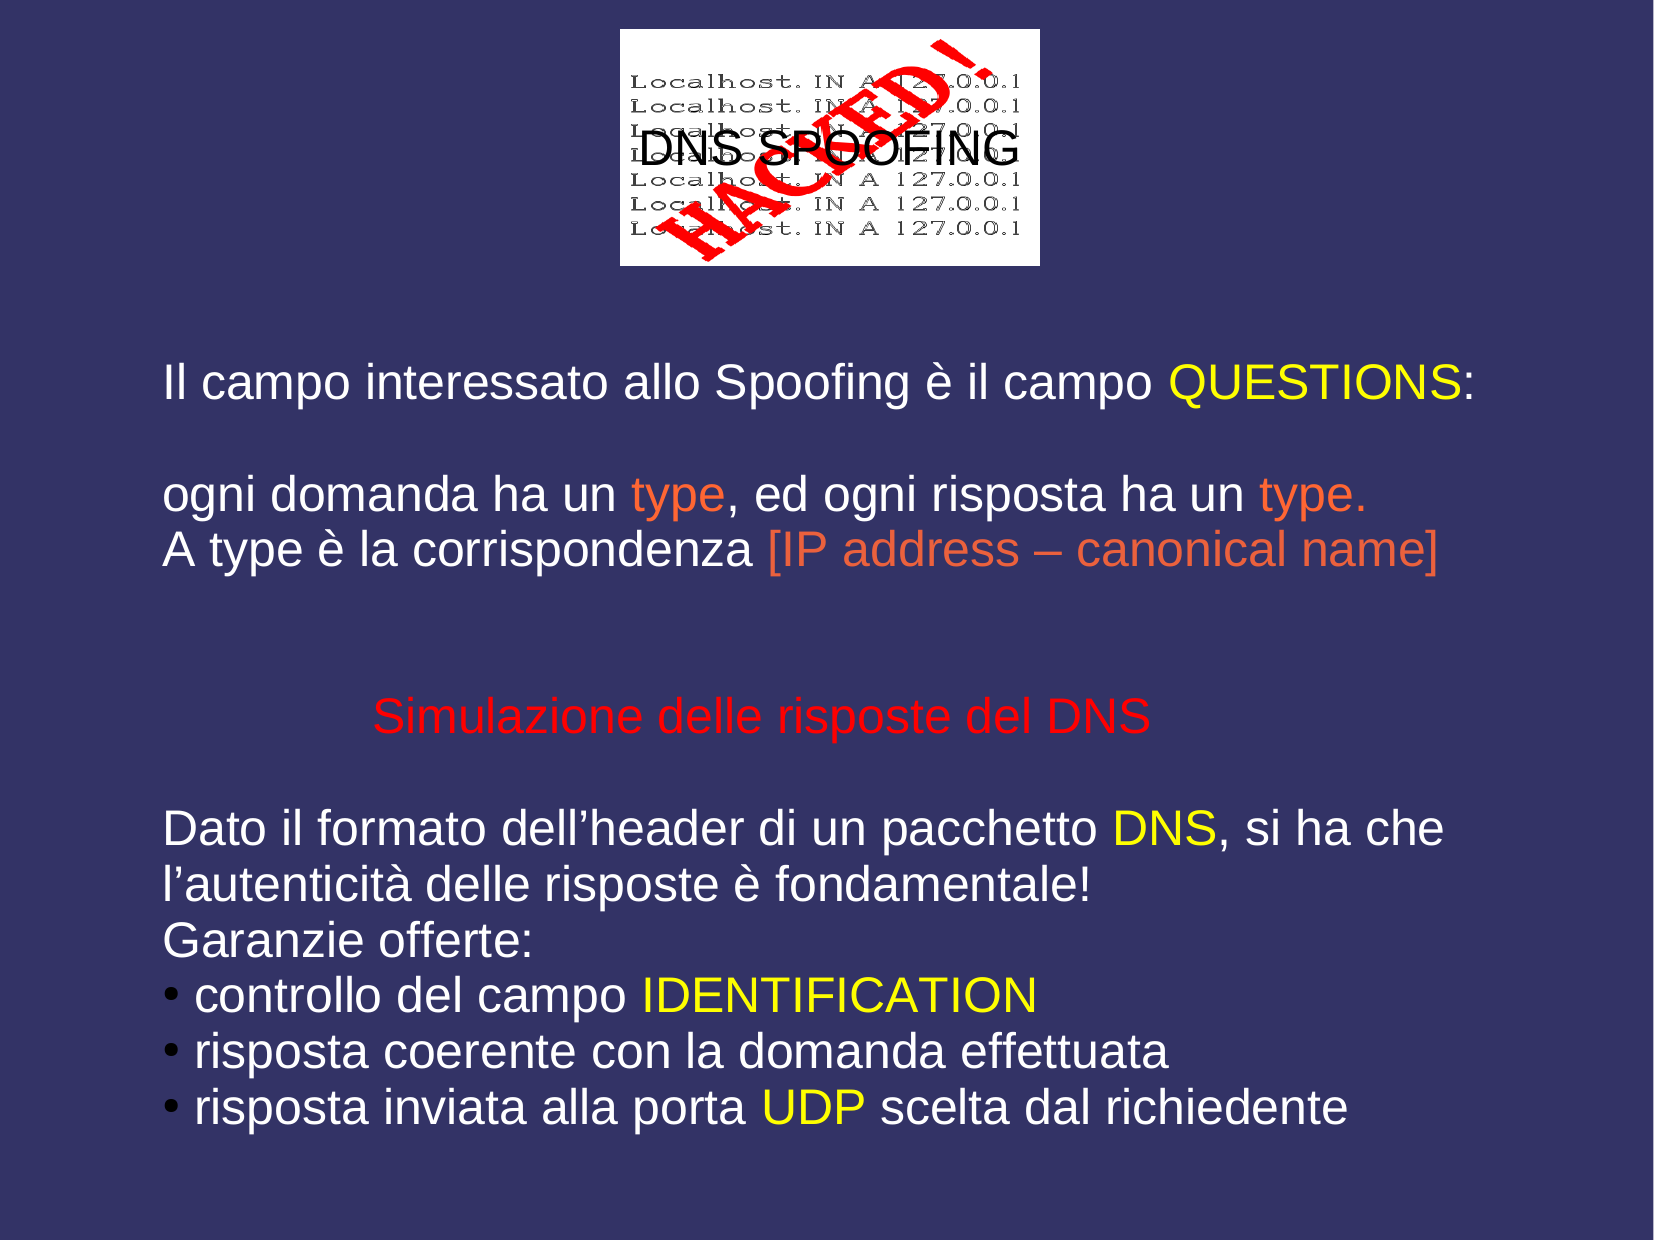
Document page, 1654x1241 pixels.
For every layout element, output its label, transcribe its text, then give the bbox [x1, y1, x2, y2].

text_box Il campo interessato allo Spoofing è il campo QUESTIONS: ogni domanda ha un type, ed ogni risposta ha un type. A type è la corrispondenza [IP address – canonical name] Simulazione delle risposte del DNS Dato il formato dell’header di un pacchetto DNS, si ha che l’autenticità delle risposte è fondamentale! Garanzie offerte: controllo del campo IDENTIFICATION risposta coerente con la domanda effettuata risposta inviata alla porta UDP scelta dal richiedente [162, 354, 1477, 1135]
picture [620, 29, 1040, 266]
